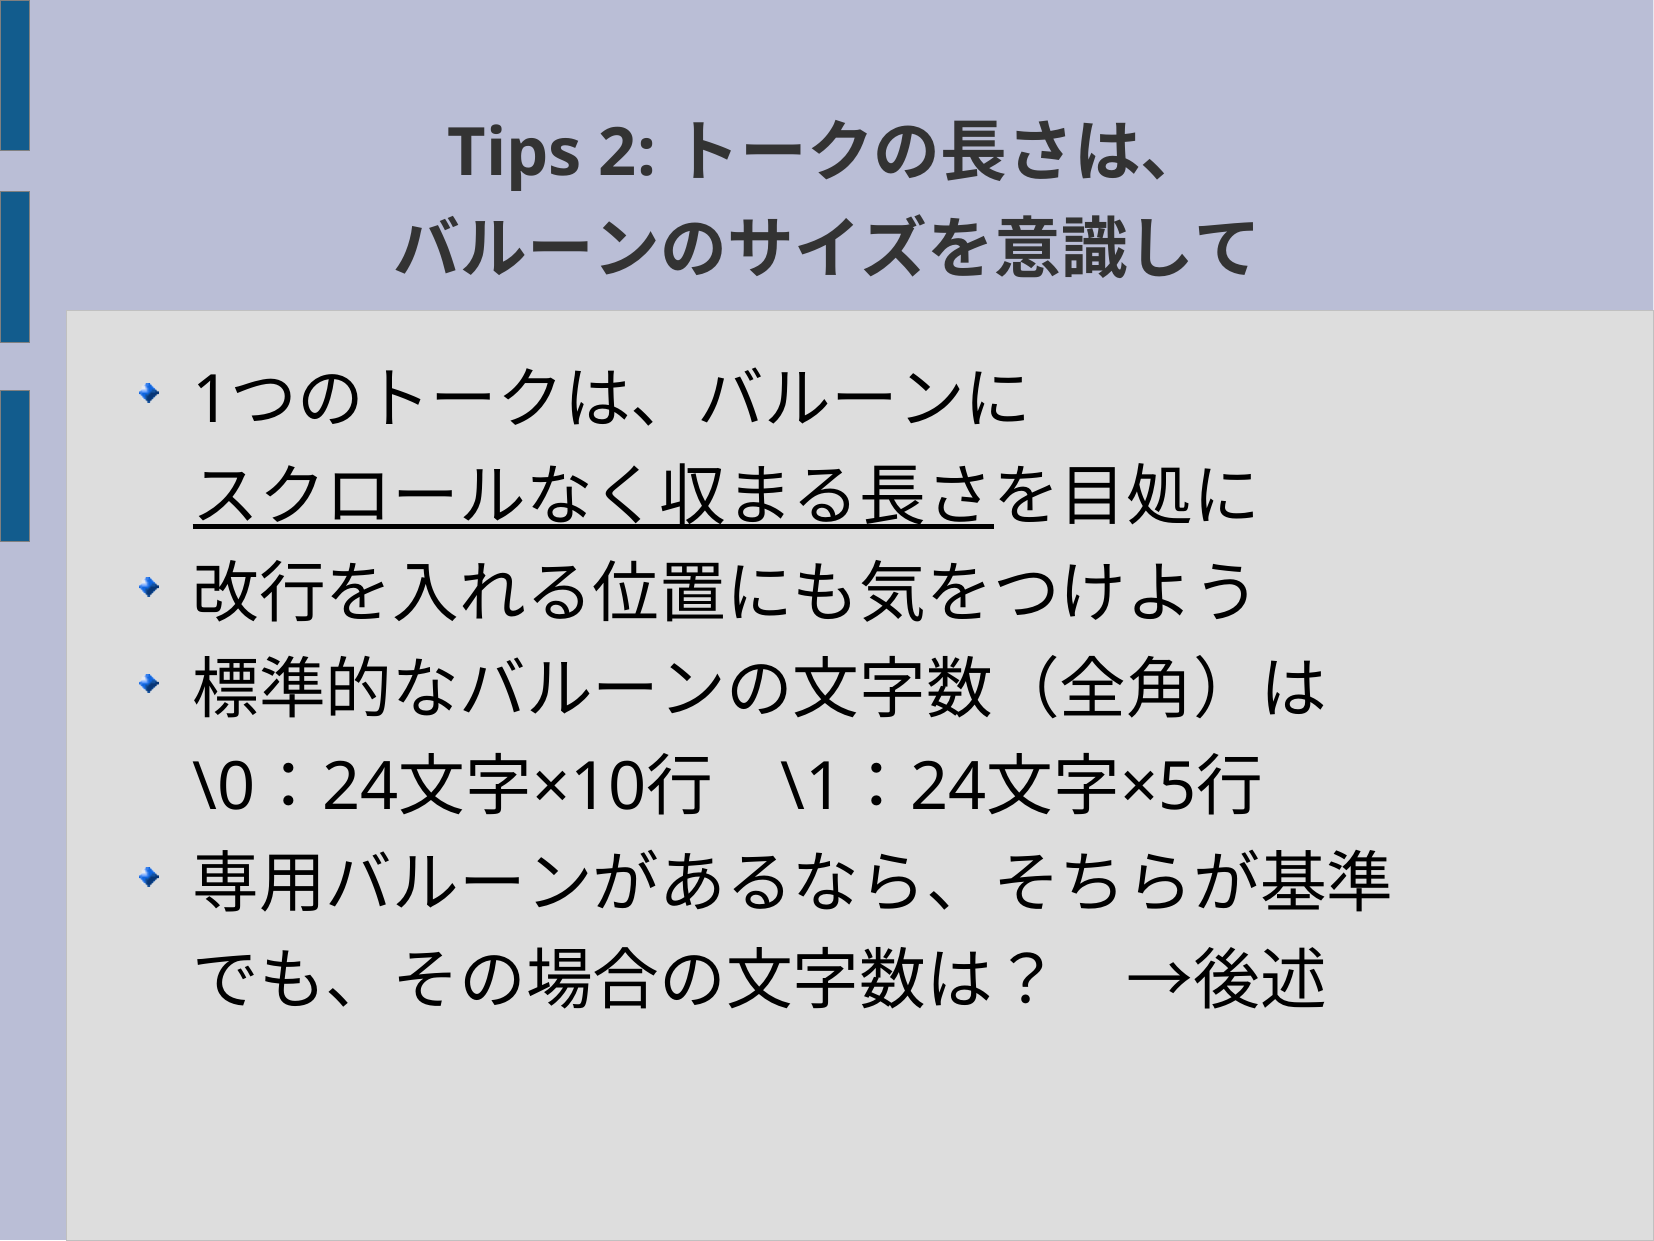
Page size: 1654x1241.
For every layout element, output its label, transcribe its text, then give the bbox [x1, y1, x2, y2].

title Tips 2: トークの長さは、 バルーンのサイズを意識して [121, 91, 1534, 299]
list 1つのトークは、バルーンに スクロールなく収まる長さを目処に 改行を入れる位置にも気をつけよう 標準的なバルーンの文字数（全角）は \0：24文字×10行 \1：24文字×5行 専用バルーンがあるなら、そちらが基準 でも、その場合の文字数は？ →後述 [121, 344, 1534, 1127]
